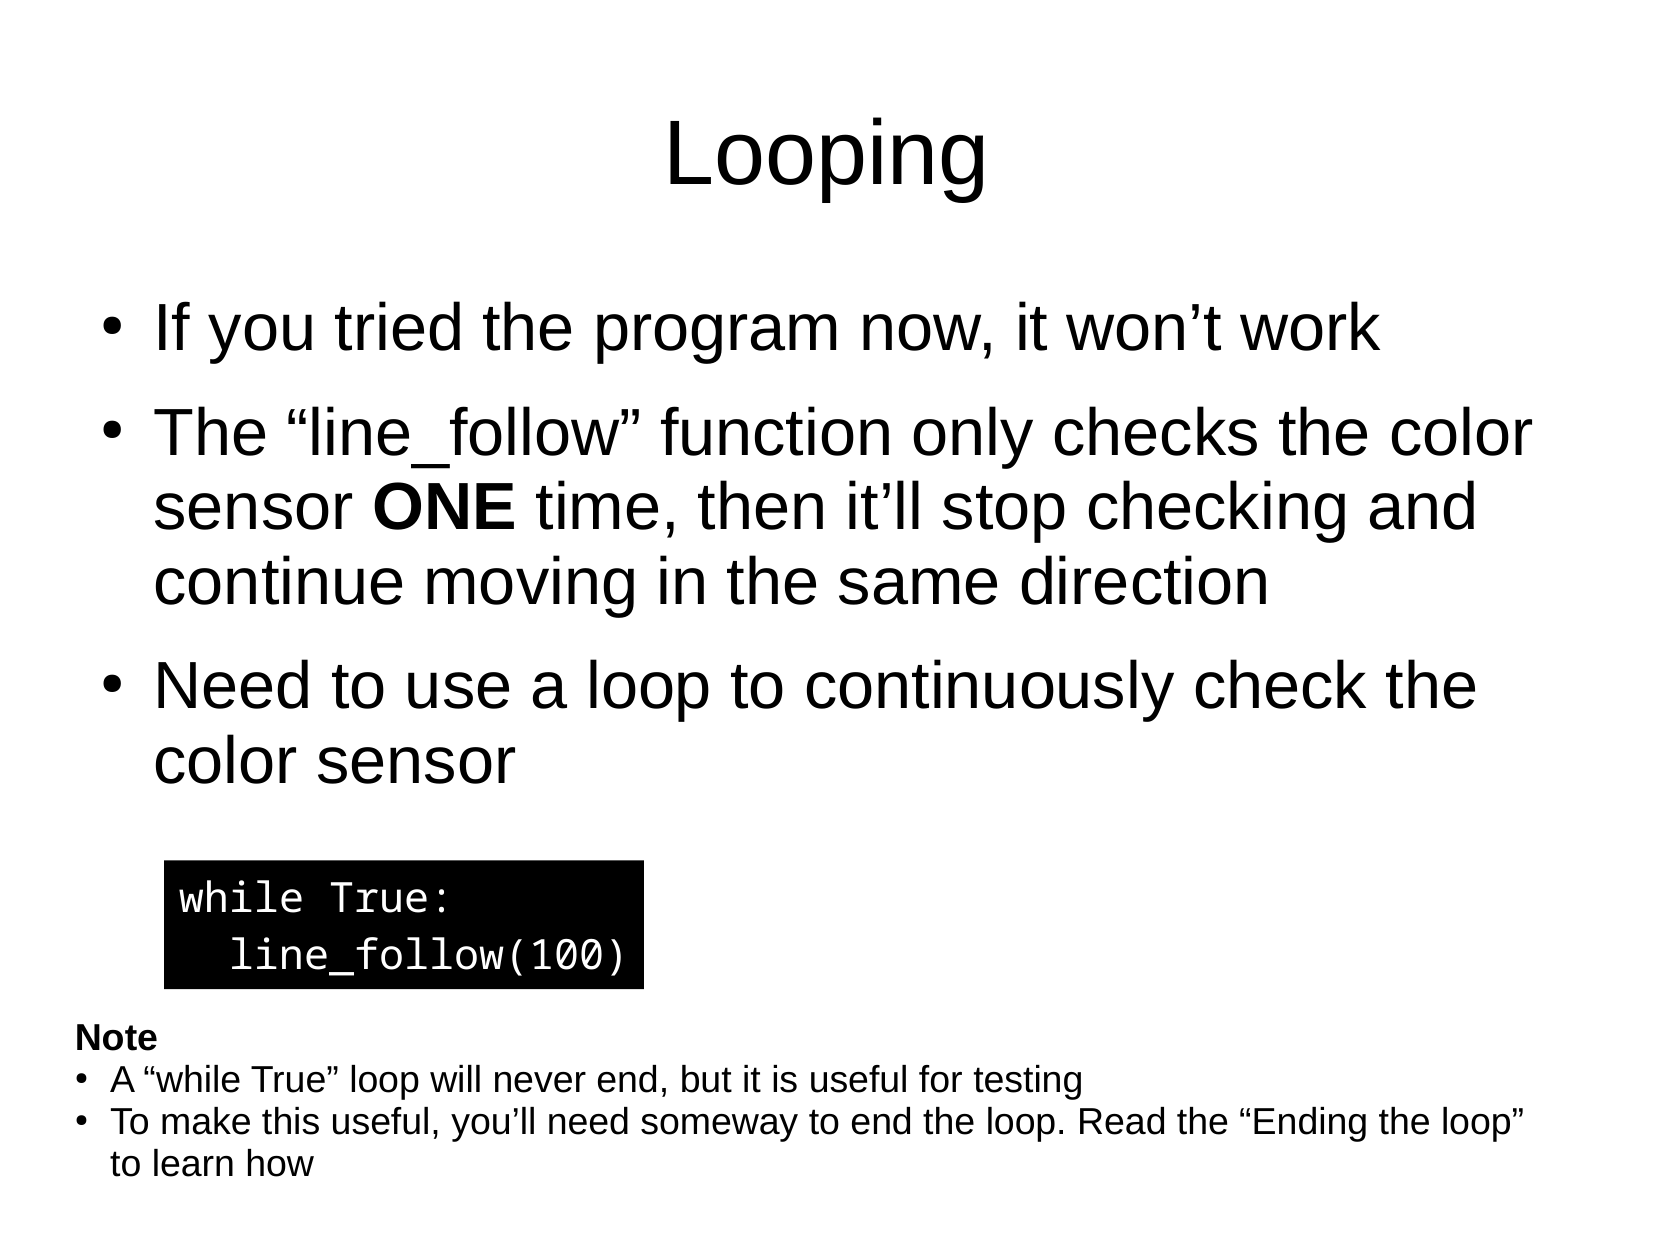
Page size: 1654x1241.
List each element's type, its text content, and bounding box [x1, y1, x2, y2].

text_box while True: line_follow(100) [164, 860, 615, 981]
list If you tried the program now, it won’t work The “line_follow” function only checks the color sensor ONE time, then it’ll stop checking and continue moving in the same direction Need to use a loop to continuously check the color sensor [82, 290, 1571, 1009]
text_box Note A “while True” loop will never end, but it is useful for testing To make this useful, you’ll need someway to end the loop. Read the “Ending the loop” to learn how [60, 1009, 1605, 1206]
title Looping [82, 49, 1571, 257]
